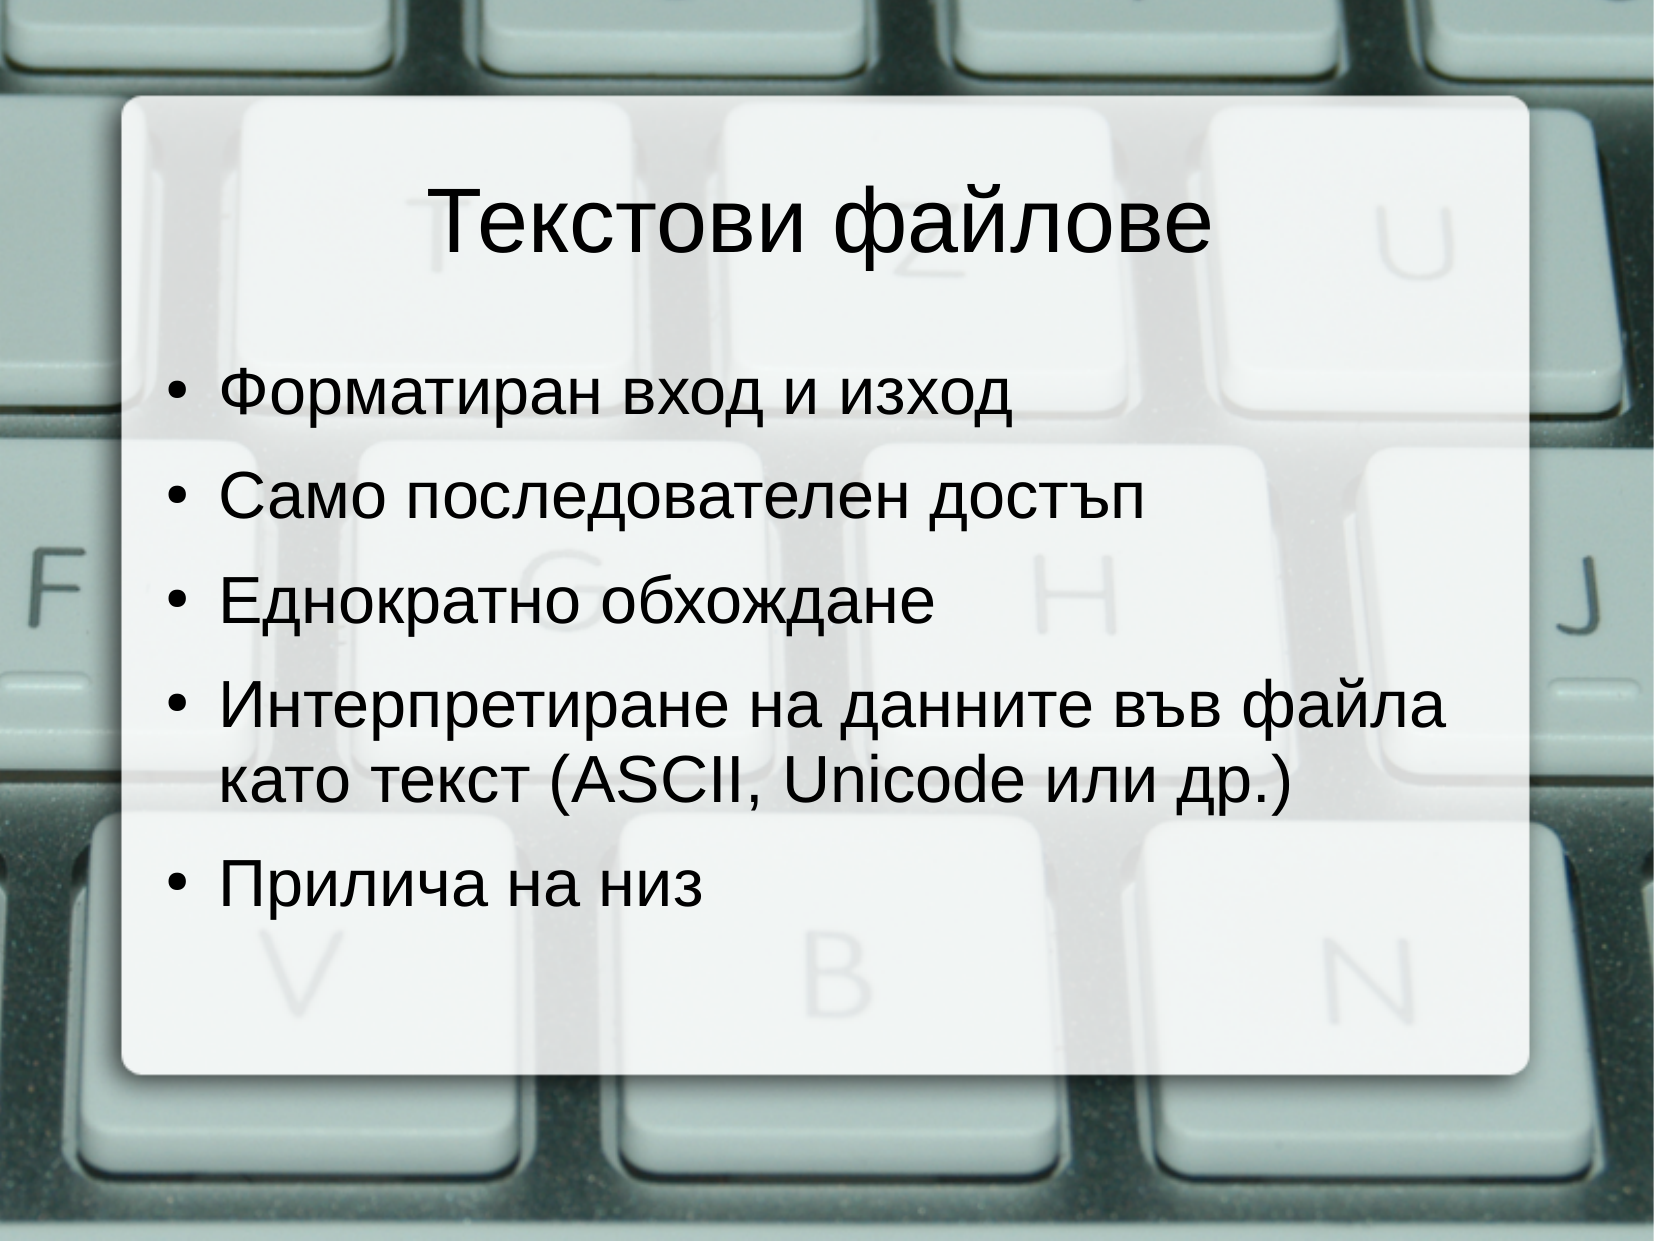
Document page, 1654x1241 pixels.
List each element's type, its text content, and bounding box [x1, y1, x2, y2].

picture [0, 0, 1654, 1241]
title Текстови файлове [135, 117, 1506, 325]
list Форматиран вход и изход Само последователен достъп Еднократно обхождане Интерпретиране на данните във файла като текст (ASCII, Unicode или др.) Прилича на низ [147, 354, 1506, 1074]
